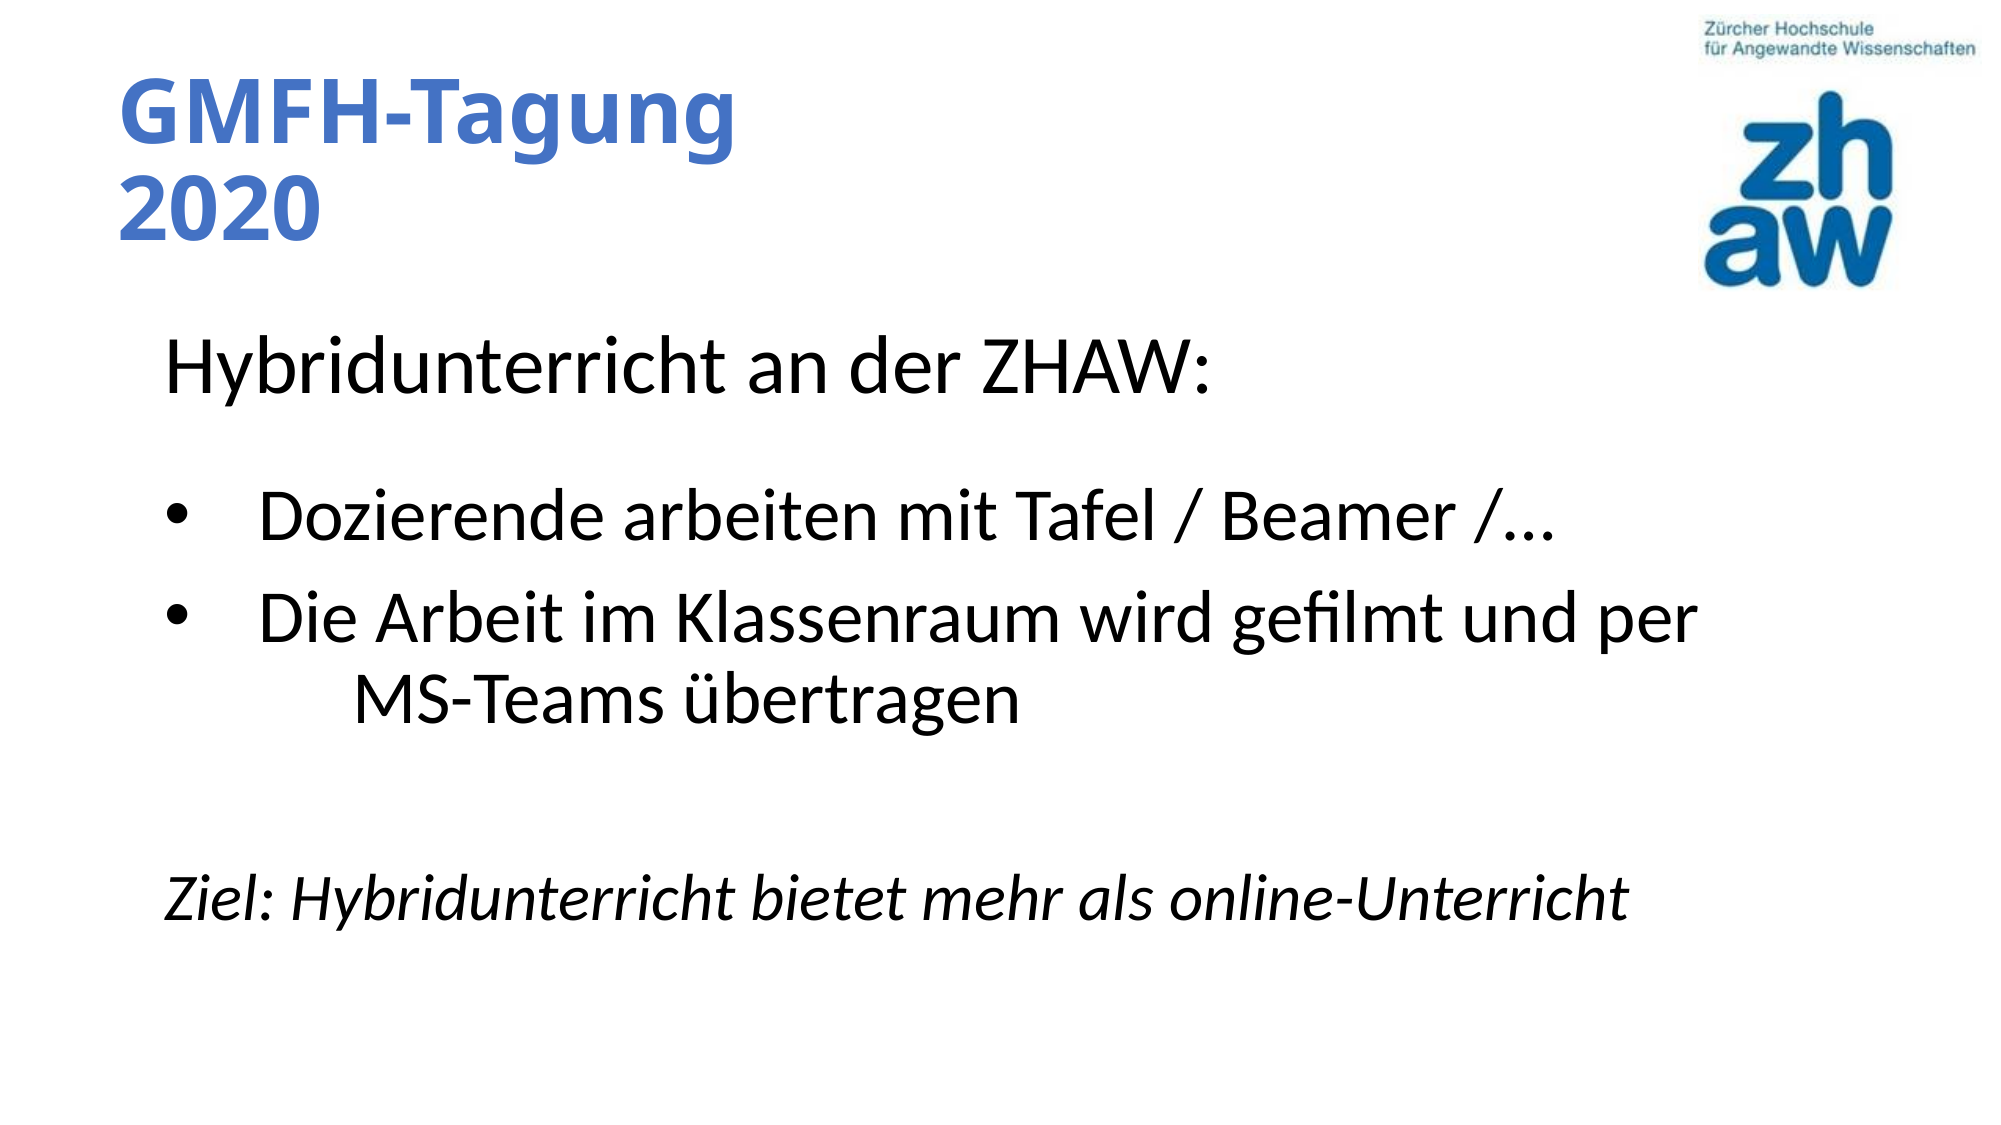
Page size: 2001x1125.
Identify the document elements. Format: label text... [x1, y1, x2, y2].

title GMFH-Tagung 2020 [56, 58, 802, 170]
picture [1698, 14, 1982, 295]
subtitle Hybridunterricht an der ZHAW: Dozierende arbeiten mit Tafel / Beamer /… Die Arbeit im Klassenraum wird gefilmt und per MS-Teams übertragen Ziel: Hybridunterricht bietet mehr als online-Unterricht [149, 314, 1841, 988]
